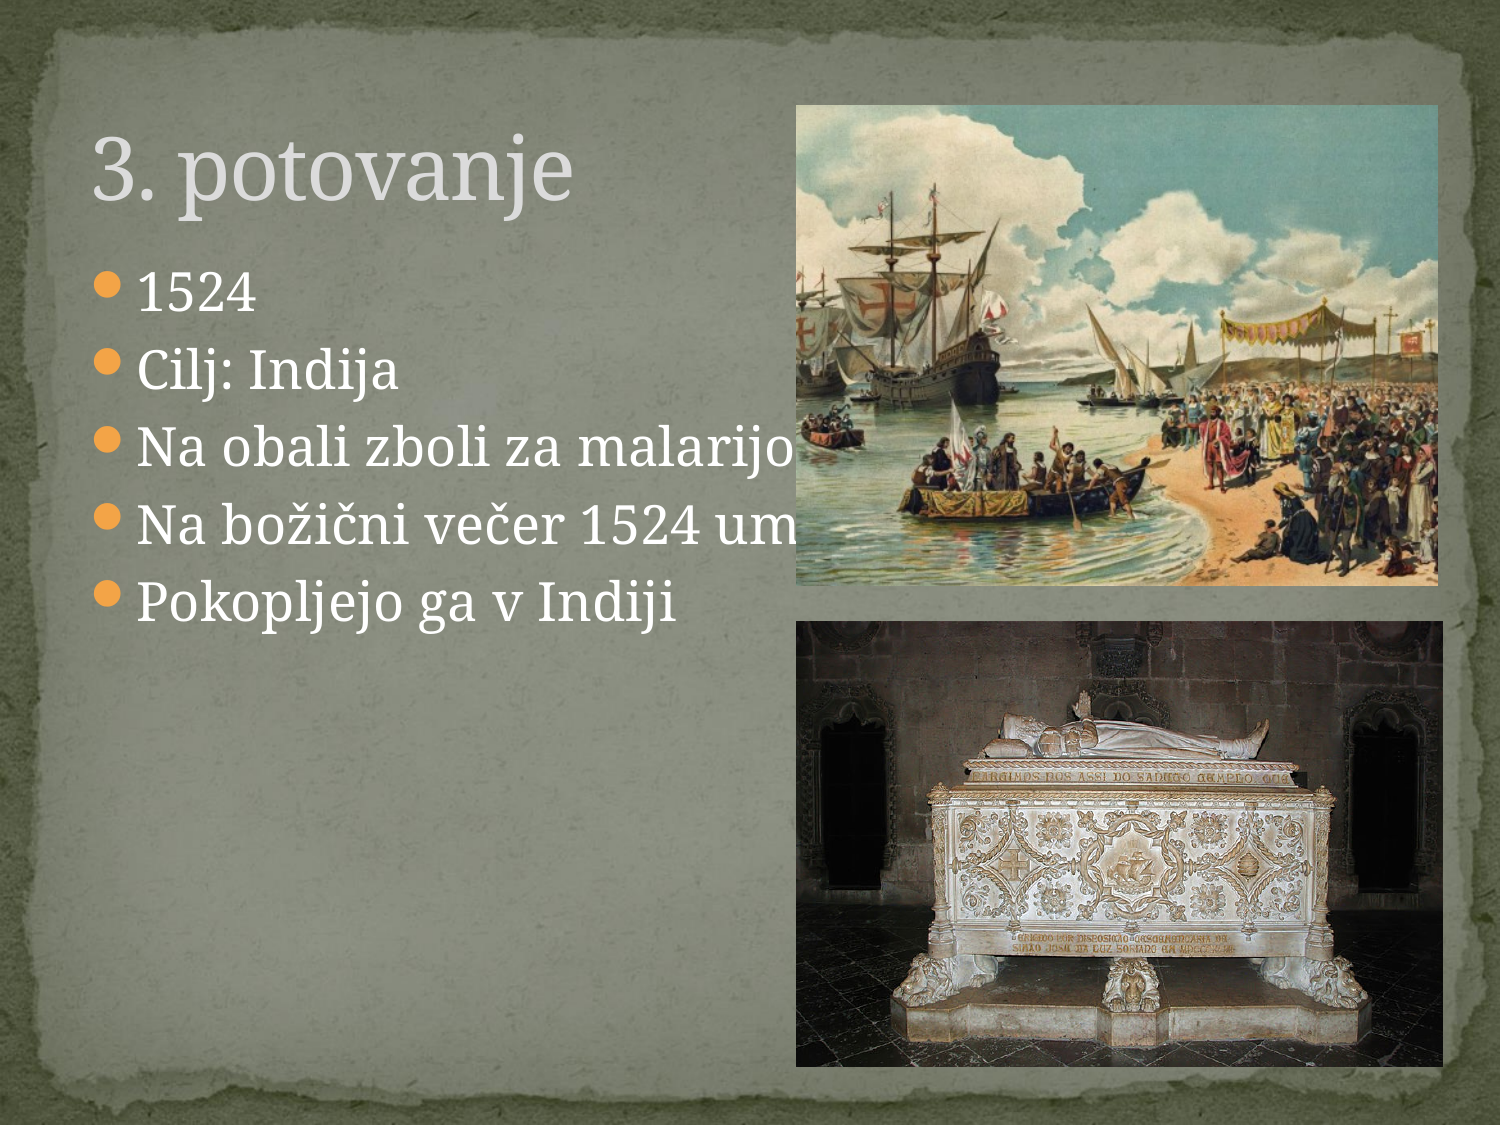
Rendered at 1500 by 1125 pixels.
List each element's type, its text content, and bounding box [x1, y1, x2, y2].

list 1524 Cilj: Indija Na obali zboli za malarijo Na božični večer 1524 umre Pokopljejo ga v Indiji [75, 249, 1425, 1000]
picture [0, 0, 1500, 1125]
title 3. potovanje [75, 24, 1425, 225]
